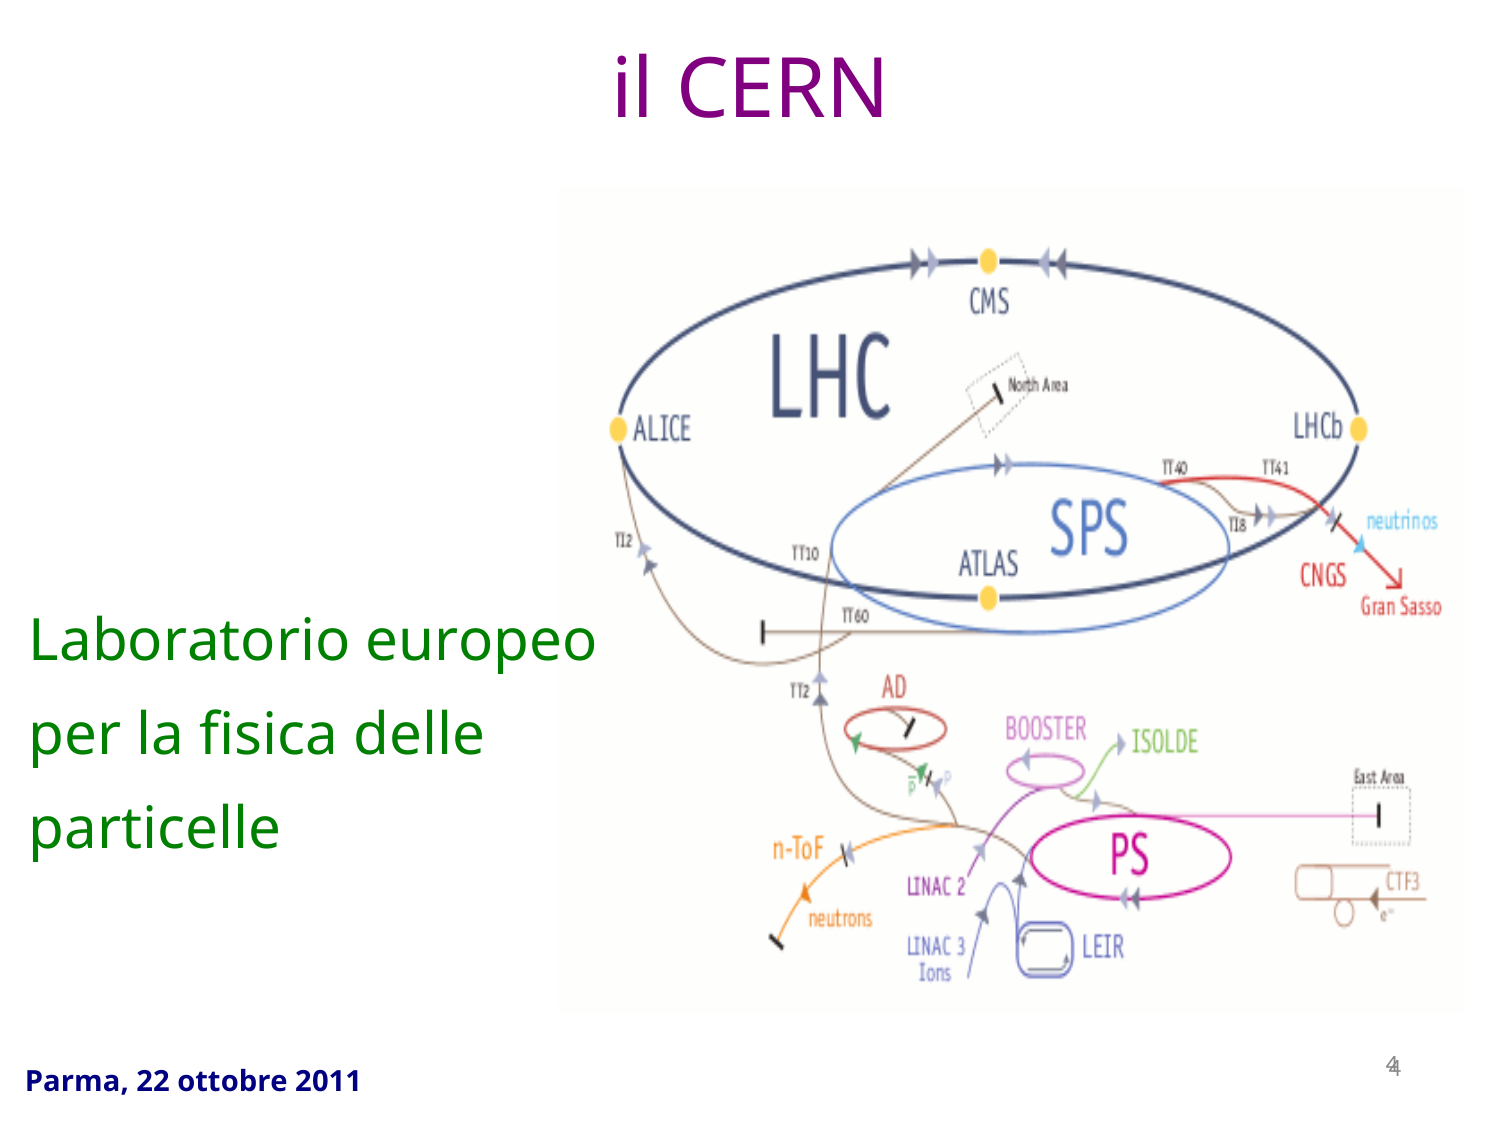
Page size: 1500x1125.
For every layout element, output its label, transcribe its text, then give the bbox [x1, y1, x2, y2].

text_box il CERN [76, 0, 1426, 135]
text_box <number> [1074, 1042, 1417, 1095]
picture [558, 187, 1465, 1013]
text_box Laboratorio europeo per la fisica delle particelle [29, 482, 646, 957]
